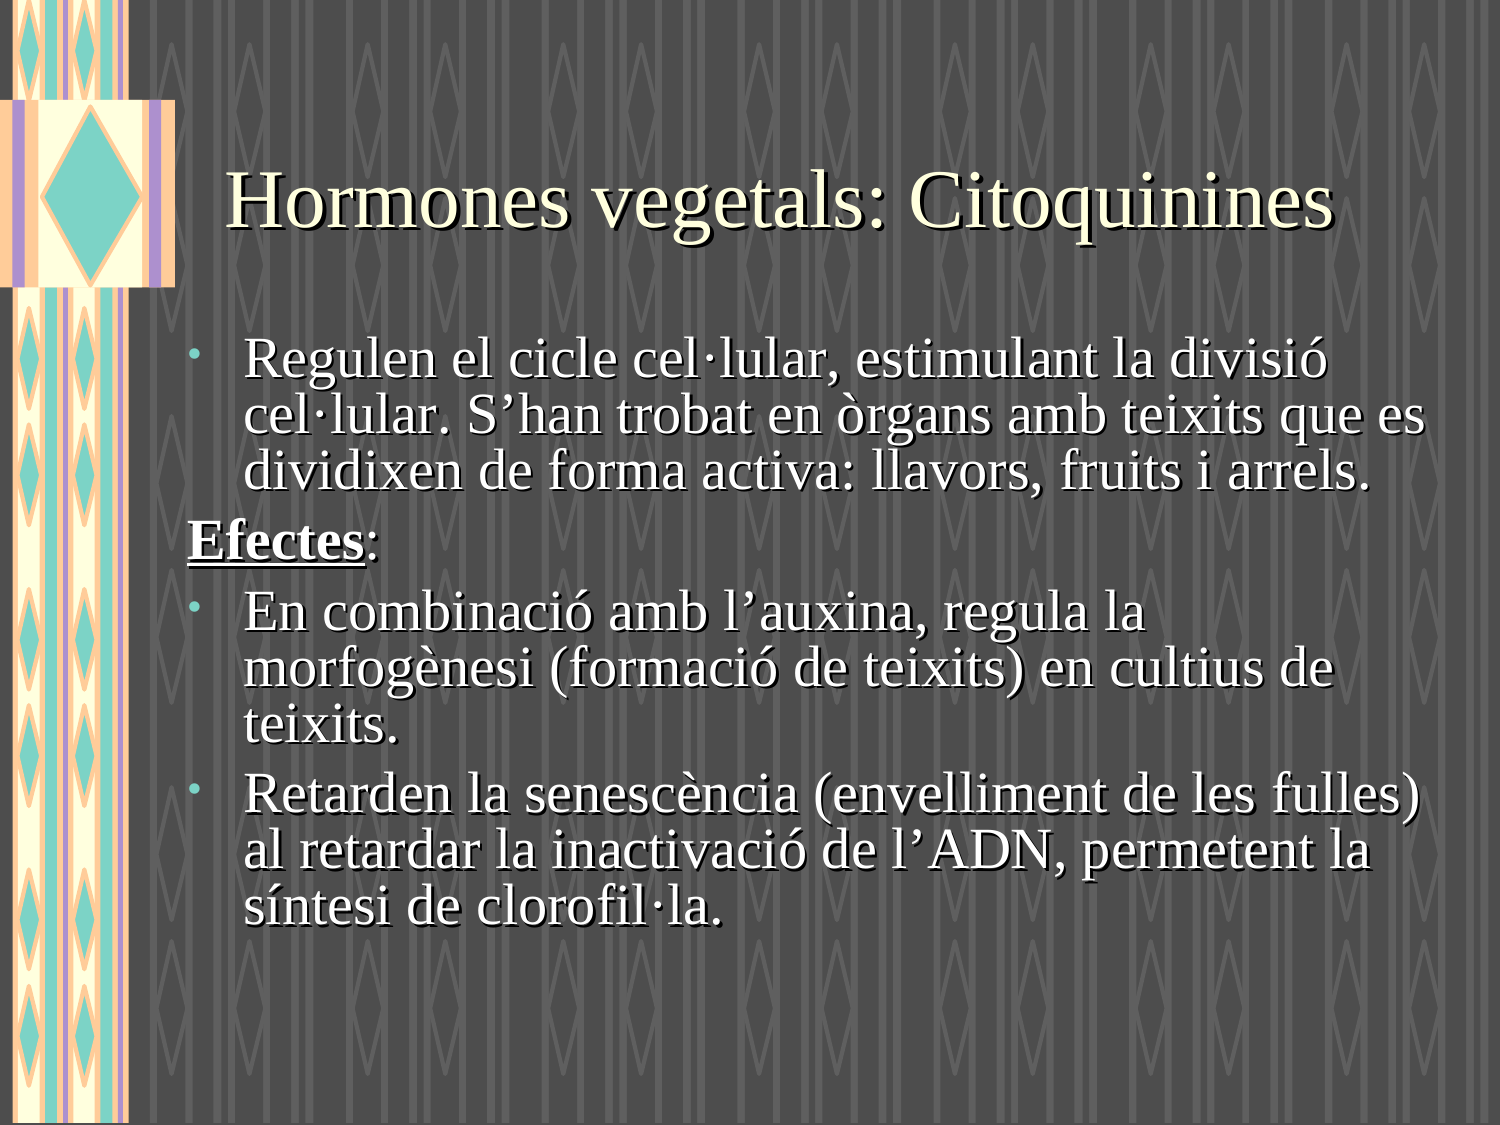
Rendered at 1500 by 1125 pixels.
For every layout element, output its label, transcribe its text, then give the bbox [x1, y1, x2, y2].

list Regulen el cicle cel·lular, estimulant la divisió cel·lular. S’han trobat en òrgans amb teixits que es dividixen de forma activa: llavors, fruits i arrels. Efectes: En combinació amb l’auxina, regula la morfogènesi (formació de teixits) en cultius de teixits. Retarden la senescència (envelliment de les fulles) al retardar la inactivació de l’ADN, permetent la síntesi de clorofil·la. [171, 324, 1447, 1001]
title Hormones vegetals: Citoquinines [209, 99, 1485, 288]
